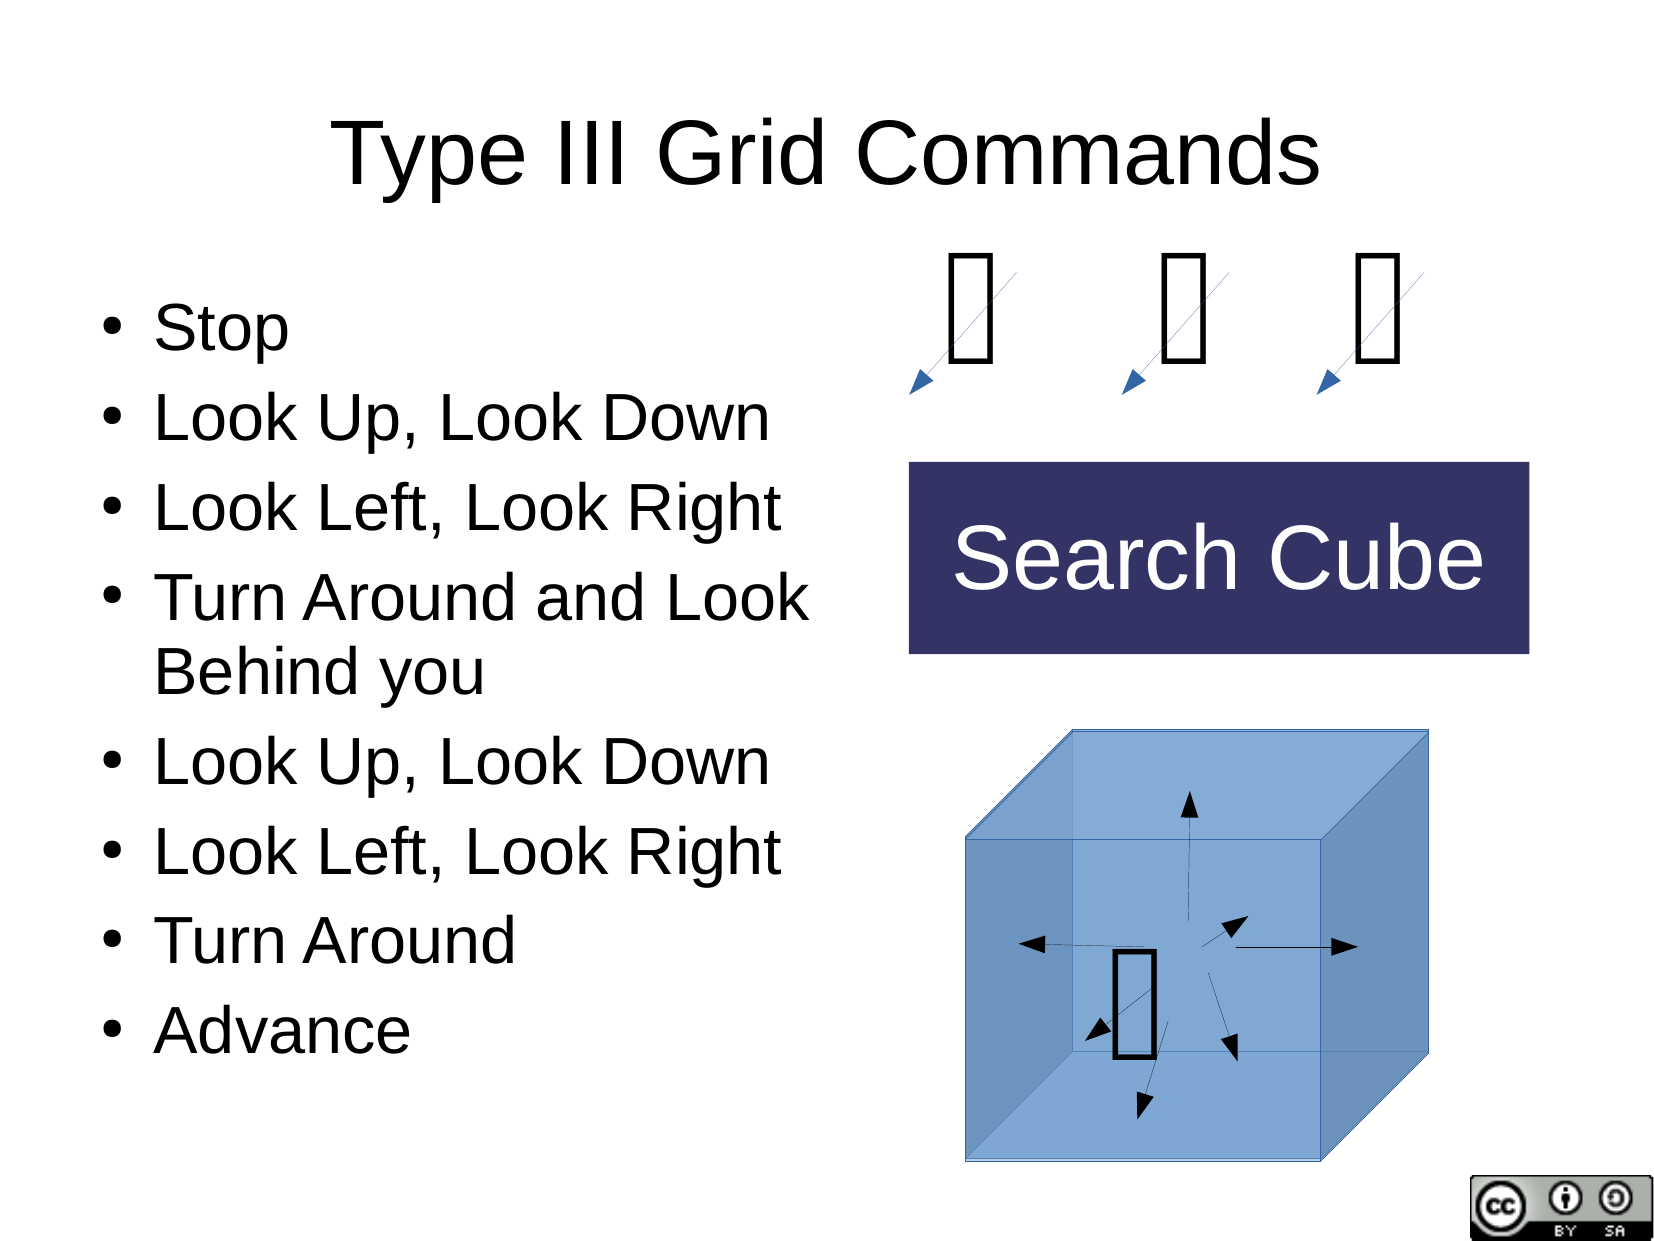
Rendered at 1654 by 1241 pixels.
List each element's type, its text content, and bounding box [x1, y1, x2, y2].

title Search Cube [908, 461, 1530, 655]
text_box [965, 729, 1429, 1162]
text_box  [1093, 937, 1290, 1120]
title Type III Grid Commands [82, 49, 1571, 257]
text_box  [1141, 241, 1338, 423]
text_box  [1338, 241, 1532, 423]
text_box  [928, 241, 1126, 423]
list Stop Look Up, Look Down Look Left, Look Right Turn Around and Look Behind you Look Up, Look Down Look Left, Look Right Turn Around Advance [82, 290, 944, 1109]
picture [1470, 1175, 1654, 1241]
